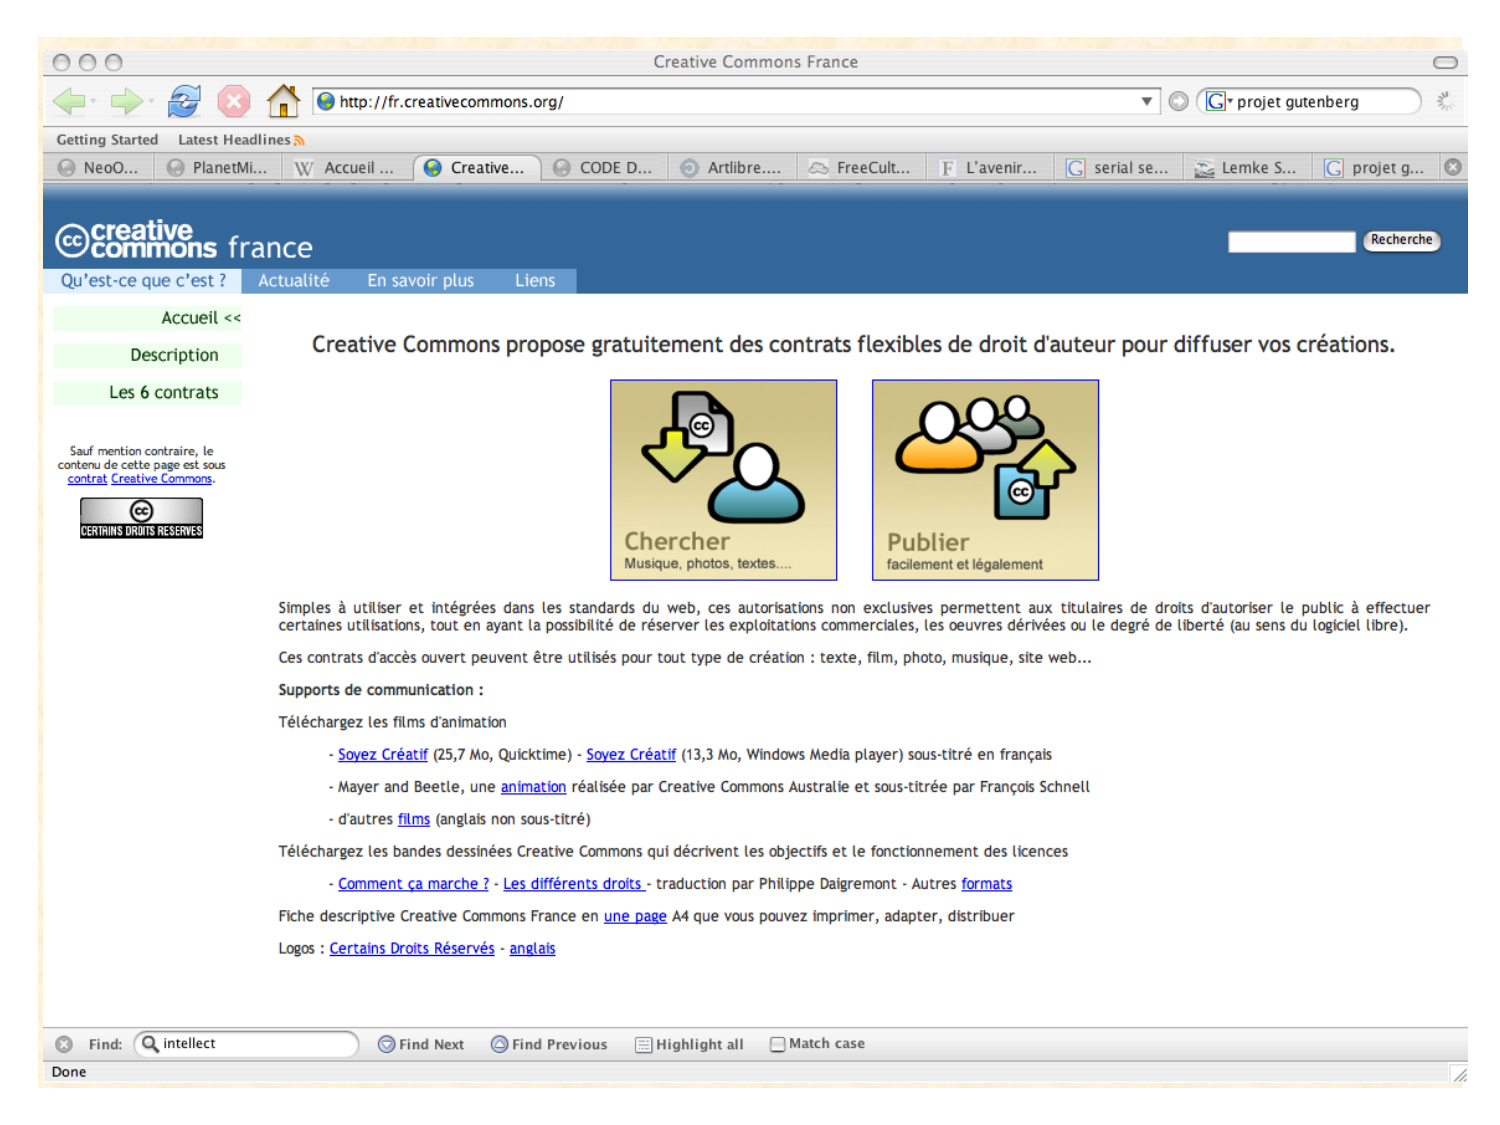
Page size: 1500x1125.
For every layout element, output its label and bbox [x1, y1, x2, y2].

picture [37, 37, 1468, 1088]
